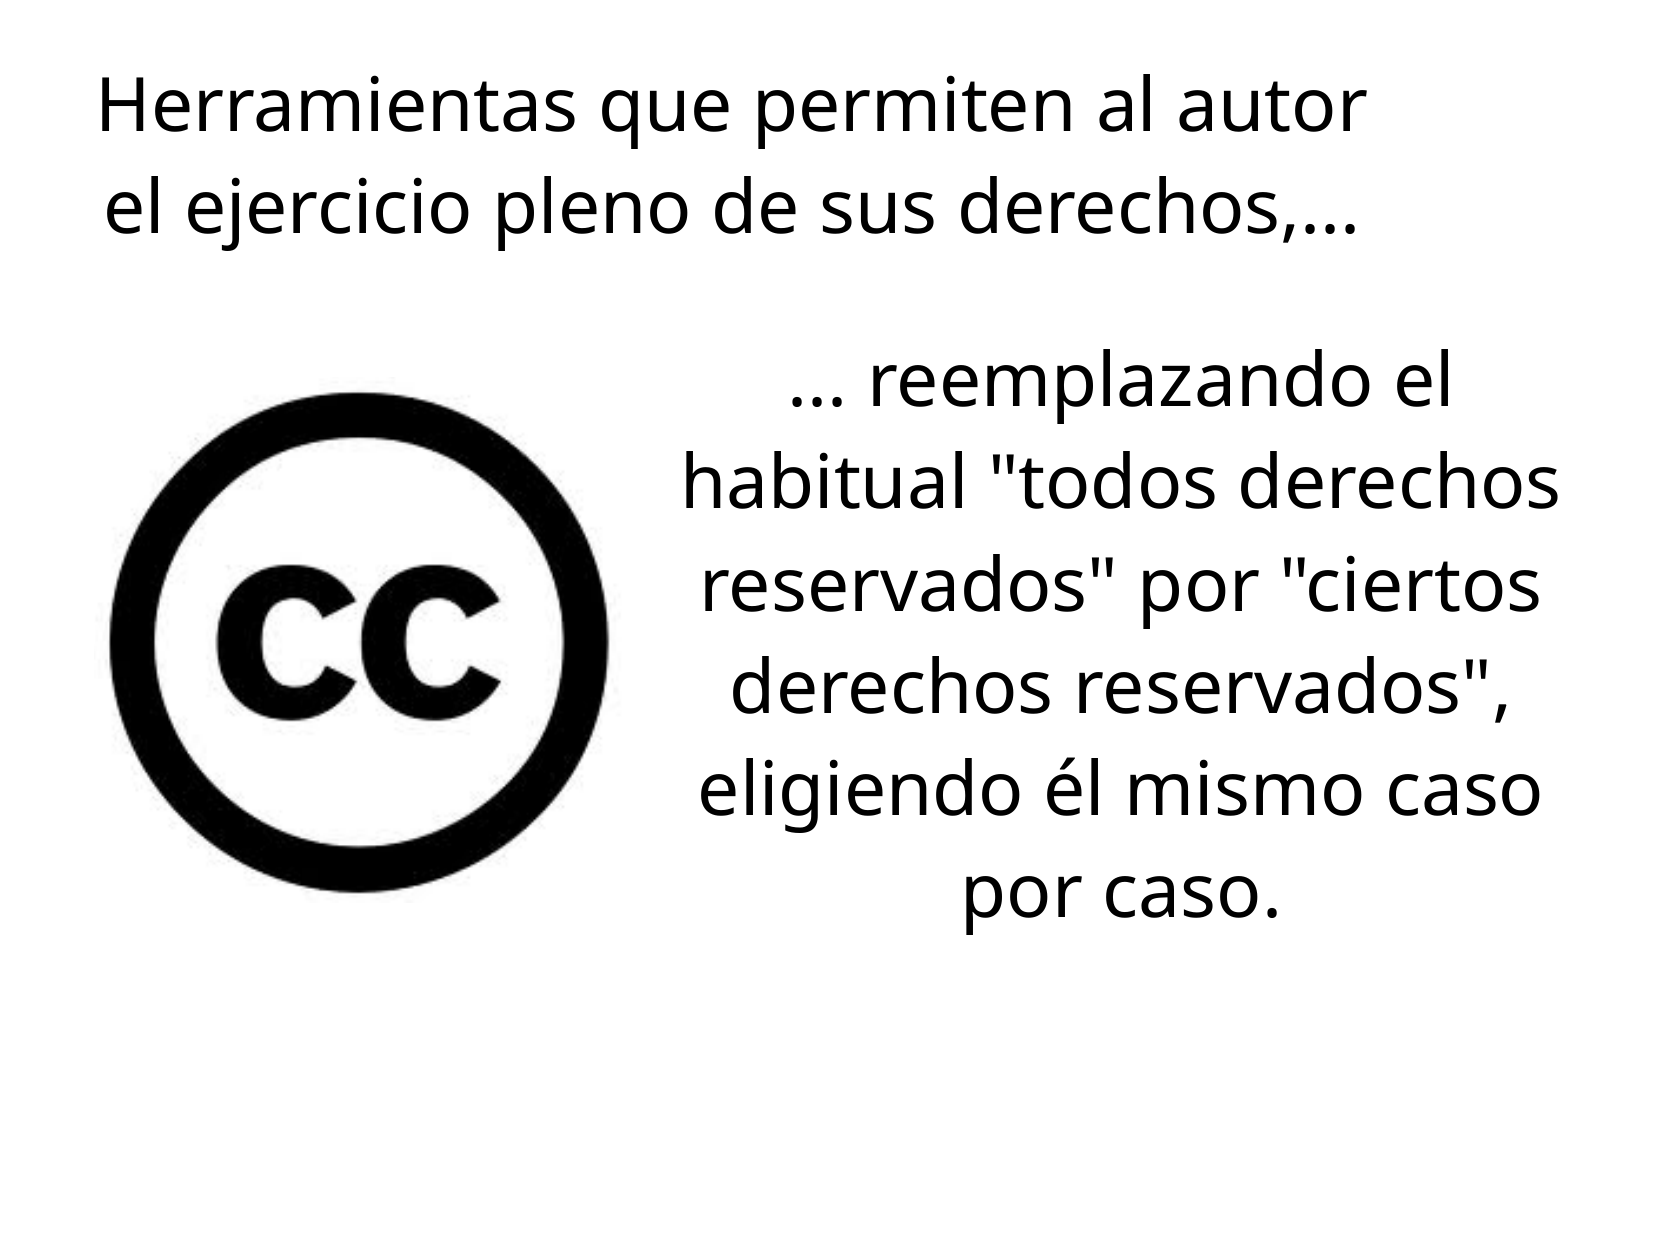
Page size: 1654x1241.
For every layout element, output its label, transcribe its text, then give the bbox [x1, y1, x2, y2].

text_box Herramientas que permiten al autor el ejercicio pleno de sus derechos,... [47, 43, 1418, 321]
picture [94, 377, 626, 903]
text_box ... reemplazando el habitual "todos derechos reservados" por "ciertos derechos reservados", eligiendo él mismo caso por caso. [648, 318, 1595, 1061]
